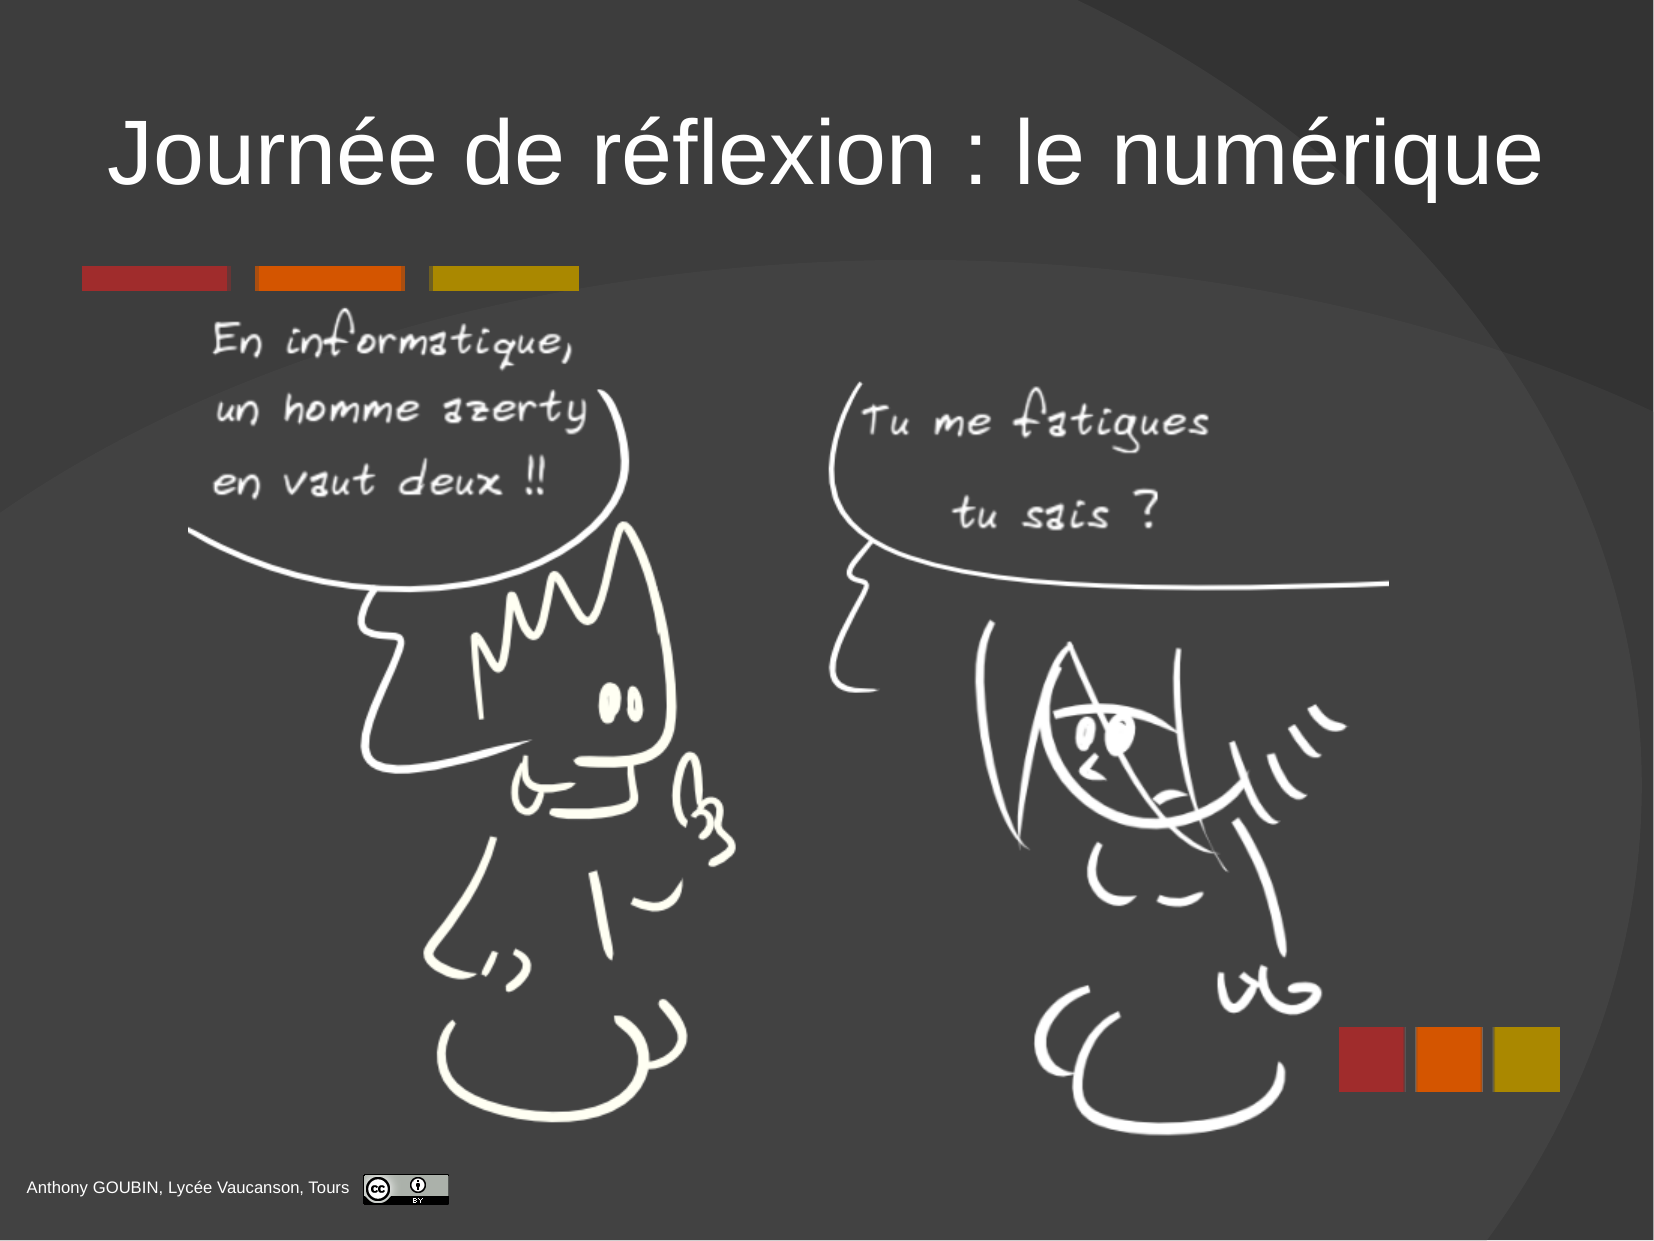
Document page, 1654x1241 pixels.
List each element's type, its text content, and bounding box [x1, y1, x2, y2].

picture [82, 266, 1560, 1205]
text_box Anthony GOUBIN, Lycée Vaucanson, Tours [11, 1170, 367, 1205]
title Journée de réflexion : le numérique [82, 49, 1571, 257]
